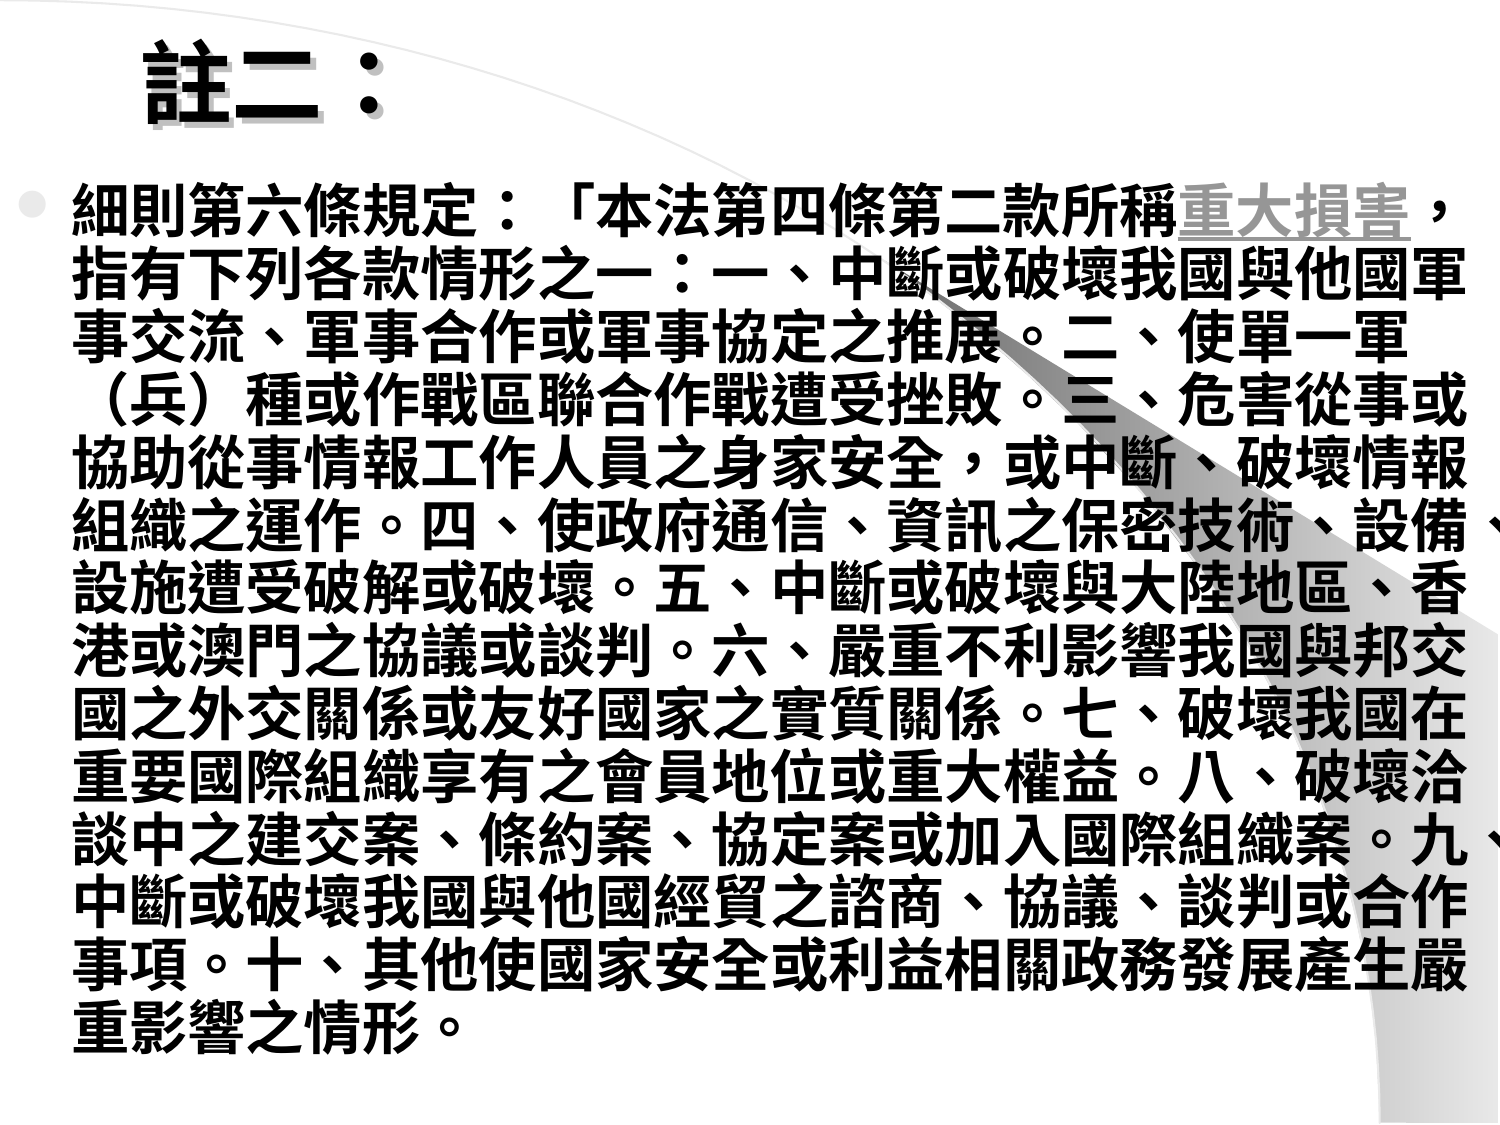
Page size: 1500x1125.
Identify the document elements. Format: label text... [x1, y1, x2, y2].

list 細則第六條規定：「本法第四條第二款所稱重大損害，指有下列各款情形之一：一、中斷或破壞我國與他國軍事交流、軍事合作或軍事協定之推展。二、使單一軍（兵）種或作戰區聯合作戰遭受挫敗。三、危害從事或協助從事情報工作人員之身家安全，或中斷、破壞情報組織之運作。四、使政府通信、資訊之保密技術、設備、設施遭受破解或破壞。五、中斷或破壞與大陸地區、香港或澳門之協議或談判。六、嚴重不利影響我國與邦交國之外交關係或友好國家之實質關係。七、破壞我國在重要國際組織享有之會員地位或重大權益。八、破壞洽談中之建交案、條約案、協定案或加入國際組織案。九、中斷或破壞我國與他國經貿之諮商、協議、談判或合作事項。十、其他使國家安全或利益相關政務發展產生嚴重影響之情形。 [0, 174, 1500, 1125]
title 註二： [125, 0, 1401, 163]
